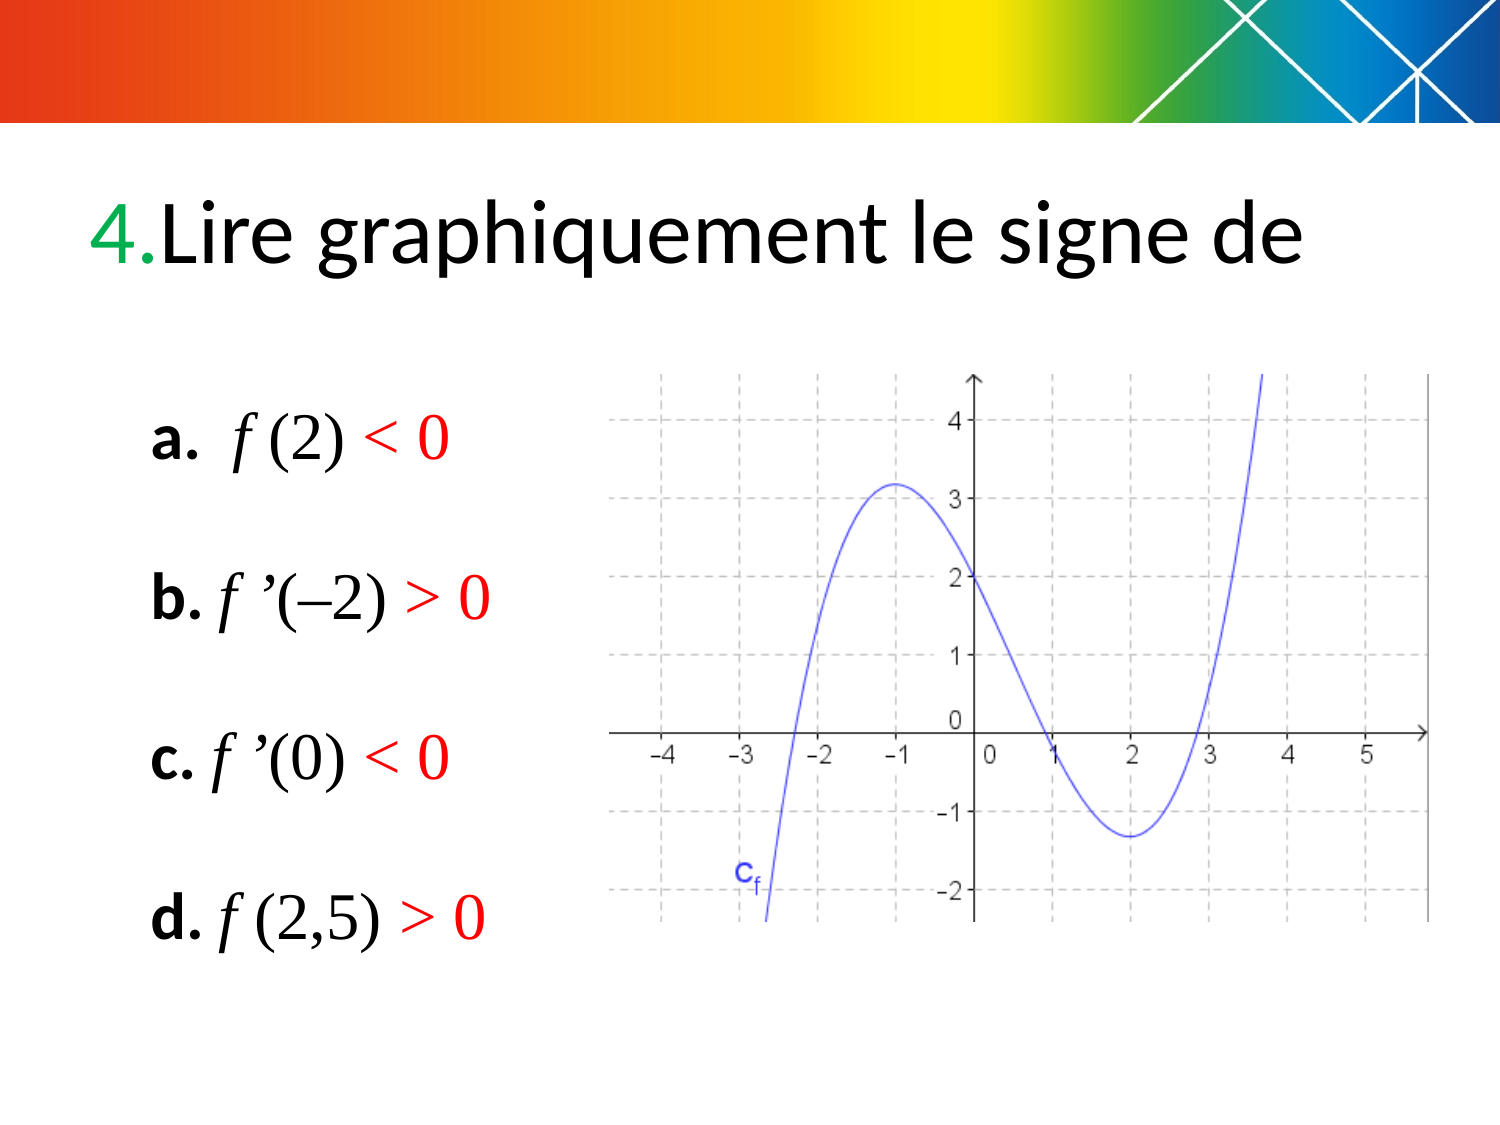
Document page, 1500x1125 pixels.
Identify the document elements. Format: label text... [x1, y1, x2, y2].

picture [609, 374, 1429, 922]
picture [1340, 0, 1500, 123]
picture [0, 0, 1358, 123]
text_box a. f (2) < 0 b. f ’(–2) > 0 c. f ’(0) < 0 d. f (2,5) > 0 [135, 385, 691, 1040]
title 4.Lire graphiquement le signe de [75, 164, 1425, 305]
